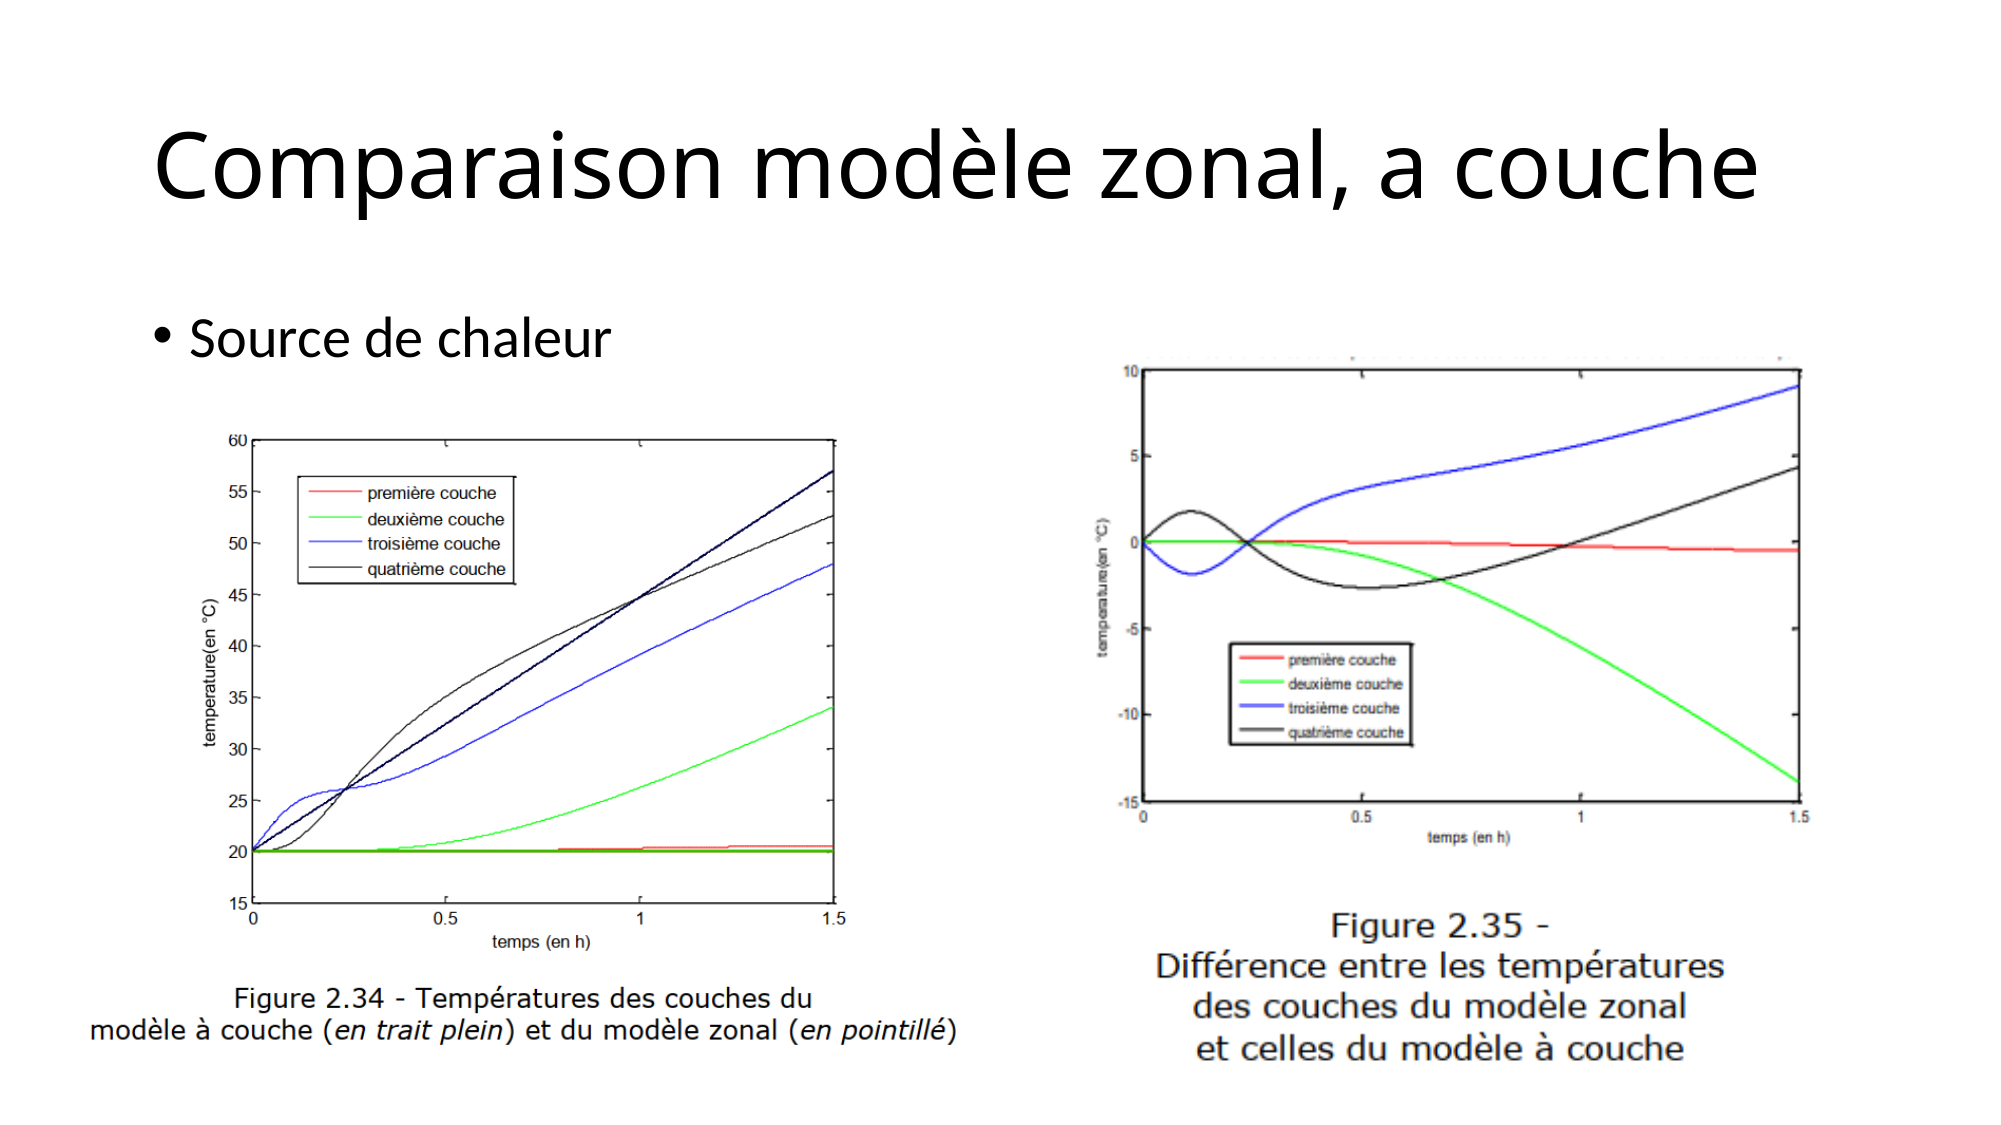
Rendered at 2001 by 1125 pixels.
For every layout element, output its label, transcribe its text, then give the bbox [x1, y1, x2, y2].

title Comparaison modèle zonal, a couche [137, 59, 1863, 278]
picture [77, 423, 976, 1066]
picture [1051, 321, 1847, 1083]
list Source de chaleur [137, 299, 1863, 1014]
